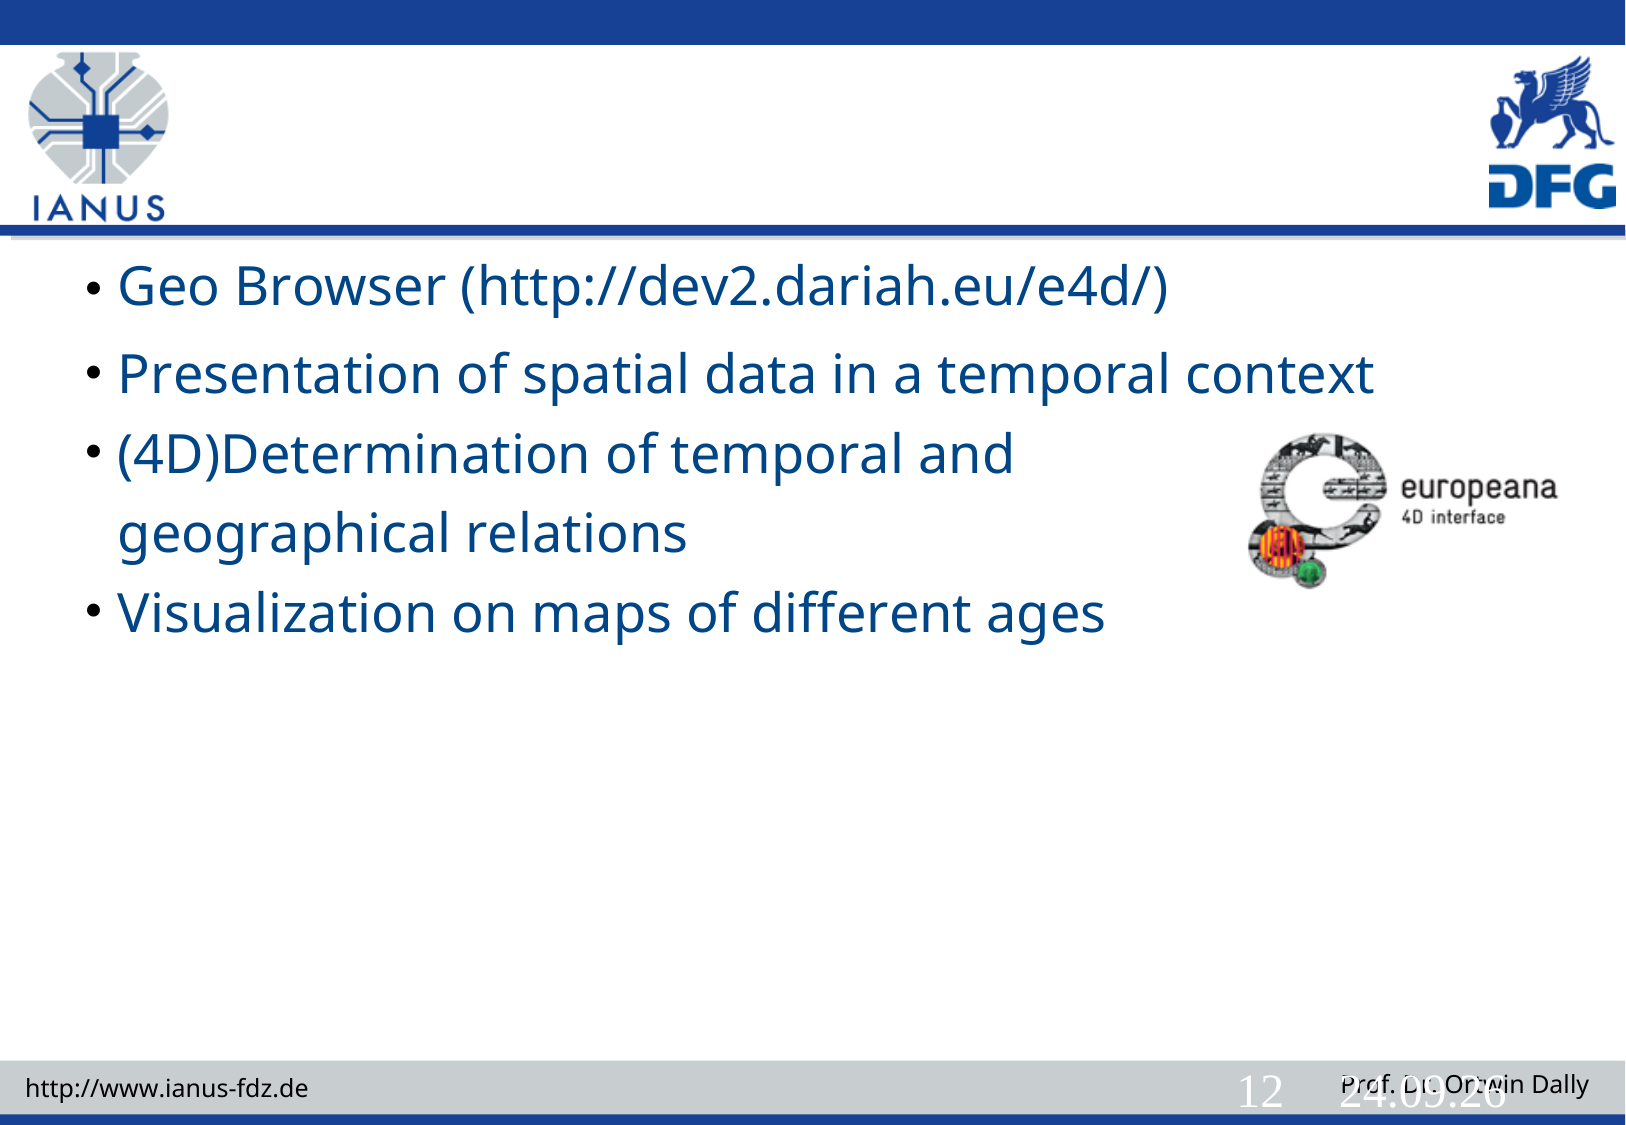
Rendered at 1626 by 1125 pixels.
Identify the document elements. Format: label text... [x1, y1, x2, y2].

text_box 10.01.14 [1325, 1046, 1615, 1125]
picture [1247, 425, 1568, 609]
text_box Geo Browser (http://dev2.dariah.eu/e4d/) Presentation of spatial data in a temporal context (4D)Determination of temporal and geographical relations Visualization on maps of different ages [70, 243, 1555, 977]
picture [1489, 54, 1616, 209]
picture [17, 45, 180, 224]
text_box <Nummer> [1196, 1046, 1325, 1125]
